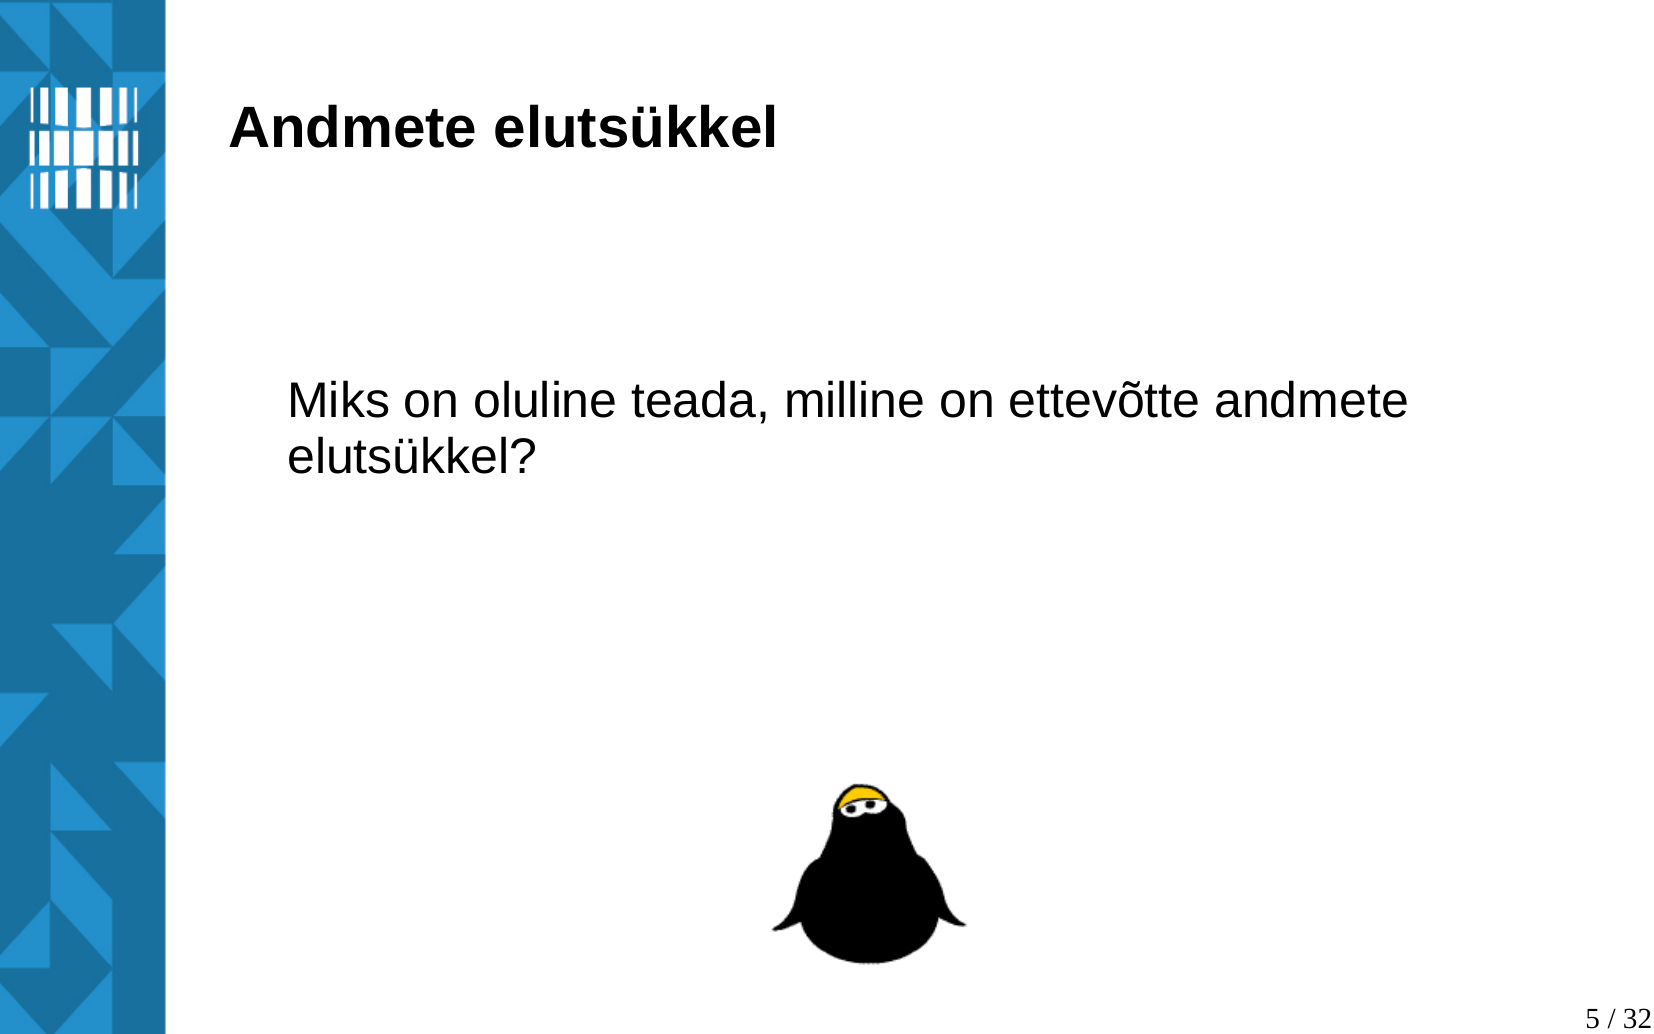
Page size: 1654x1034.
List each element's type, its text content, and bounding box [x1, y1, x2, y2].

title Andmete elutsükkel [228, 41, 1520, 214]
list Miks on oluline teada, milline on ettevõtte andmete elutsükkel? [216, 372, 1571, 491]
picture [744, 742, 995, 993]
